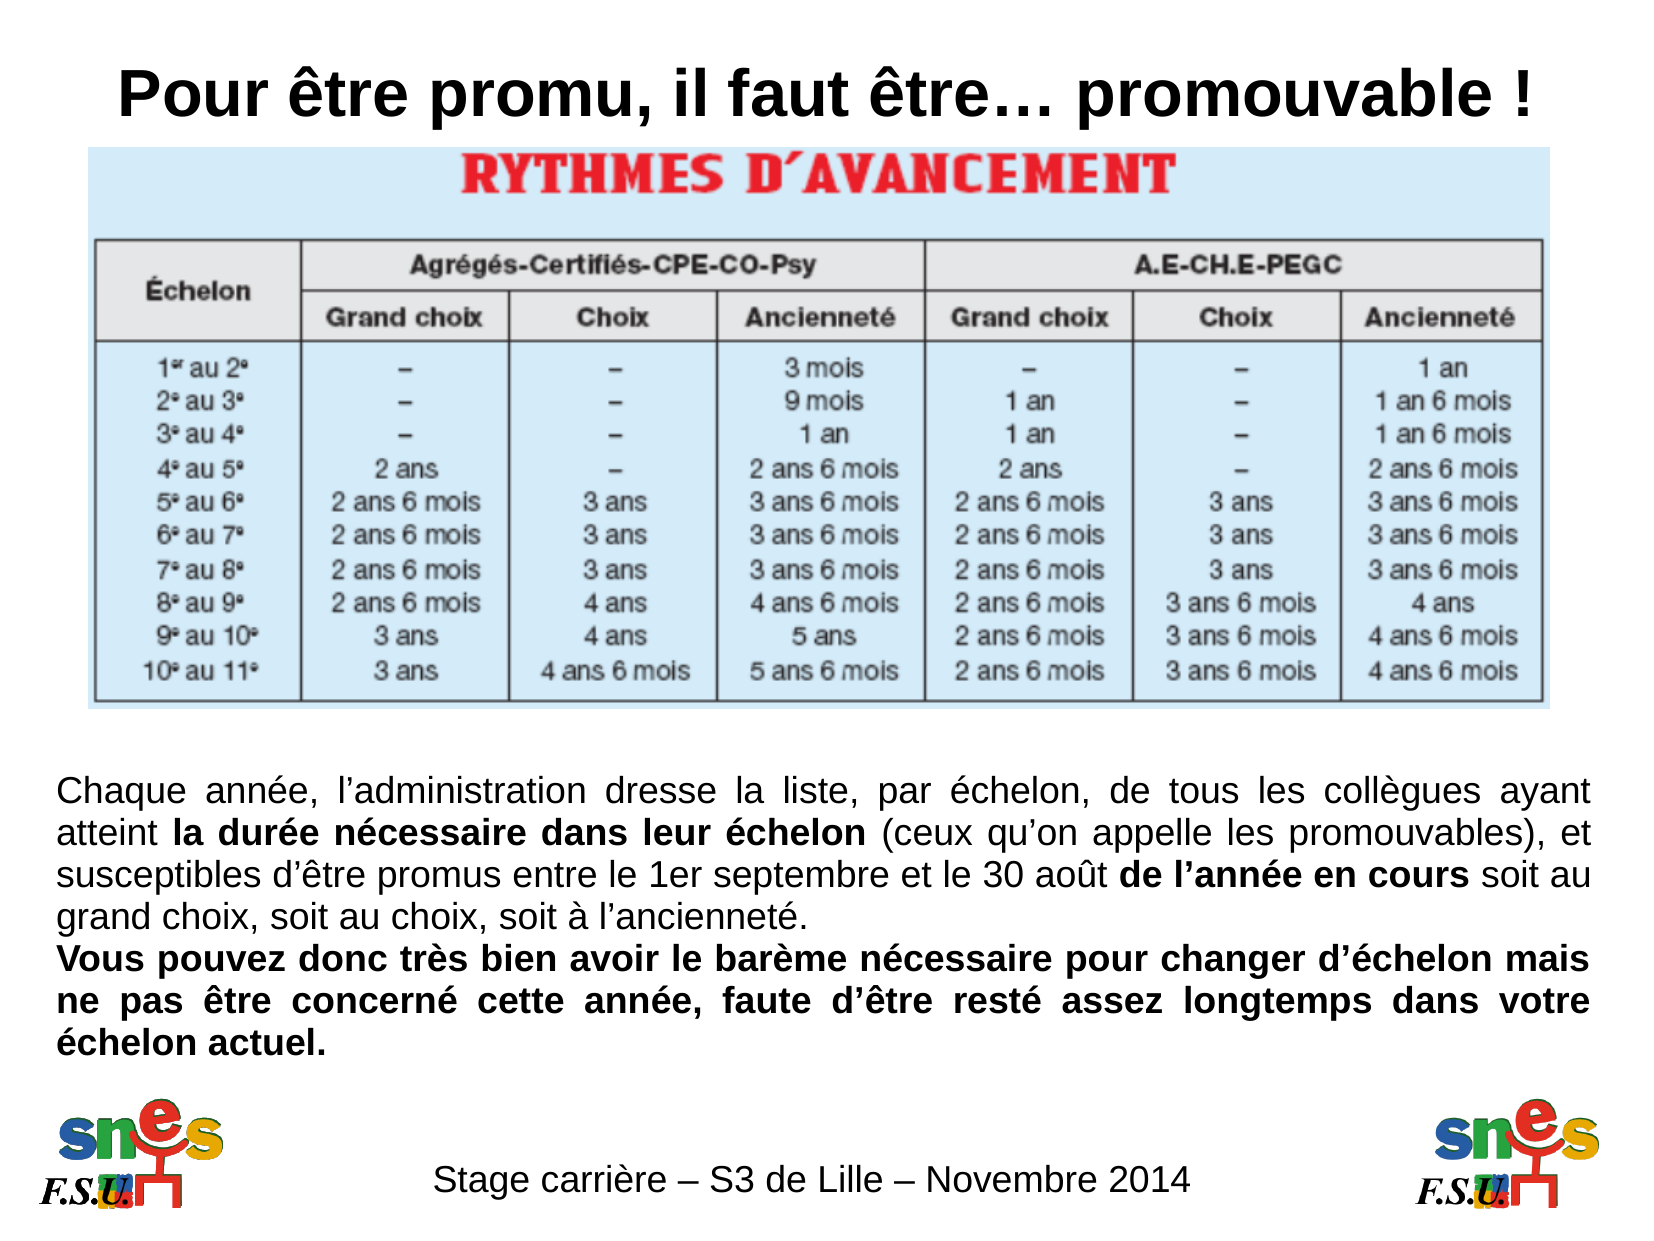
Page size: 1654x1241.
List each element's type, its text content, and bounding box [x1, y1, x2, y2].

picture [88, 147, 1550, 709]
text_box Chaque année, l’administration dresse la liste, par échelon, de tous les collègues ayant atteint la durée nécessaire dans leur échelon (ceux qu’on appelle les promouvables), et susceptibles d’être promus entre le 1er septembre et le 30 août de l’année en cours soit au grand choix, soit au choix, soit à l’ancienneté. Vous pouvez donc très bien avoir le barème nécessaire pour changer d’échelon mais ne pas être concerné cette année, faute d’être resté assez longtemps dans votre échelon actuel. [41, 761, 1607, 1077]
picture [36, 1092, 237, 1211]
text_box Pour être promu, il faut être… promouvable ! [29, 48, 1625, 139]
picture [1412, 1092, 1613, 1211]
text_box Stage carrière – S3 de Lille – Novembre 2014 [324, 1151, 1300, 1209]
